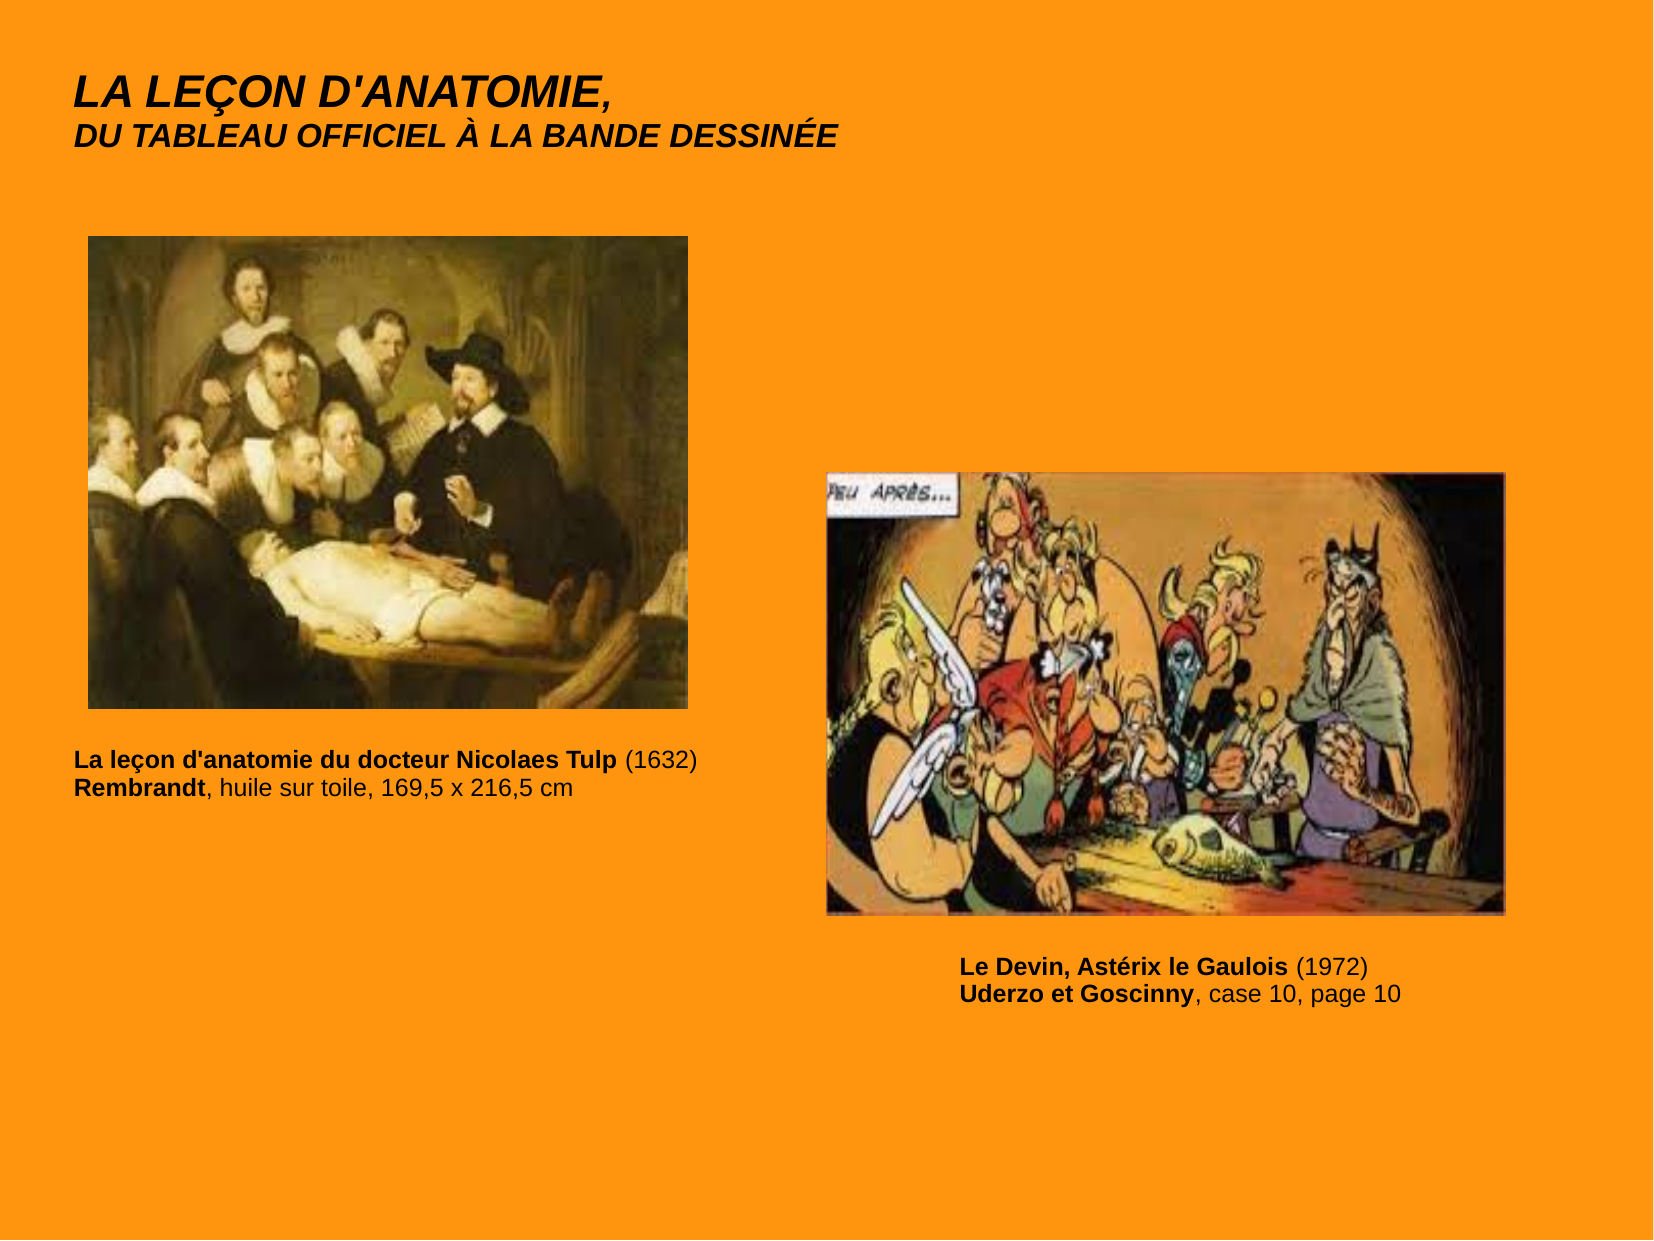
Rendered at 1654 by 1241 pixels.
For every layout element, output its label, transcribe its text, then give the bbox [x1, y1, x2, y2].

picture [826, 472, 1506, 916]
picture [88, 236, 688, 709]
text_box Le Devin, Astérix le Gaulois (1972) Uderzo et Goscinny, case 10, page 10 [944, 944, 1477, 1063]
text_box La leçon d'anatomie du docteur Nicolaes Tulp (1632) Rembrandt, huile sur toile, 169,5 x 216,5 cm [59, 738, 739, 857]
text_box LA LEÇON D'ANATOMIE, DU TABLEAU OFFICIEL À LA BANDE DESSINÉE [59, 59, 975, 222]
